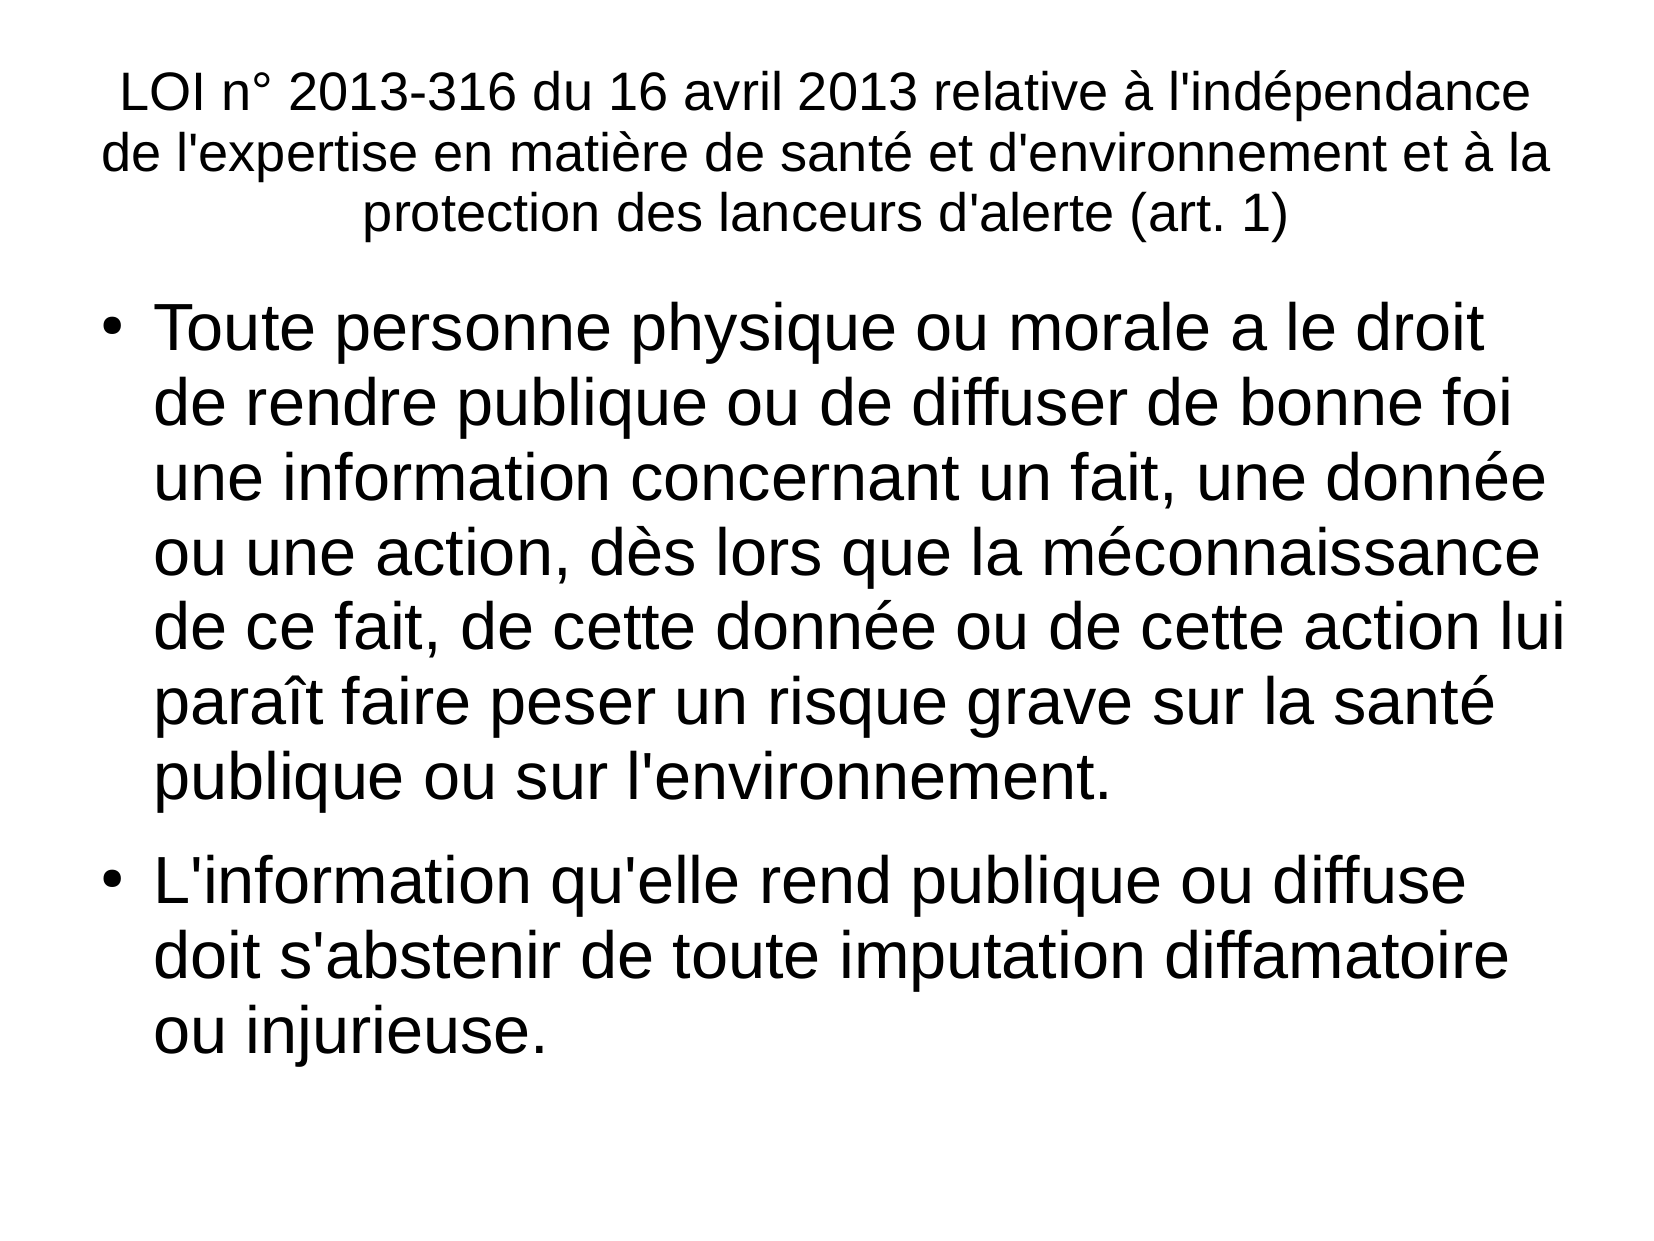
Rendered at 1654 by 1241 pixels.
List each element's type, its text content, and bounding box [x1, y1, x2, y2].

title LOI n° 2013-316 du 16 avril 2013 relative à l'indépendance de l'expertise en matière de santé et d'environnement et à la protection des lanceurs d'alerte (art. 1) [82, 49, 1571, 257]
list Toute personne physique ou morale a le droit de rendre publique ou de diffuser de bonne foi une information concernant un fait, une donnée ou une action, dès lors que la méconnaissance de ce fait, de cette donnée ou de cette action lui paraît faire peser un risque grave sur la santé publique ou sur l'environnement. L'information qu'elle rend publique ou diffuse doit s'abstenir de toute imputation diffamatoire ou injurieuse. [82, 290, 1571, 1010]
